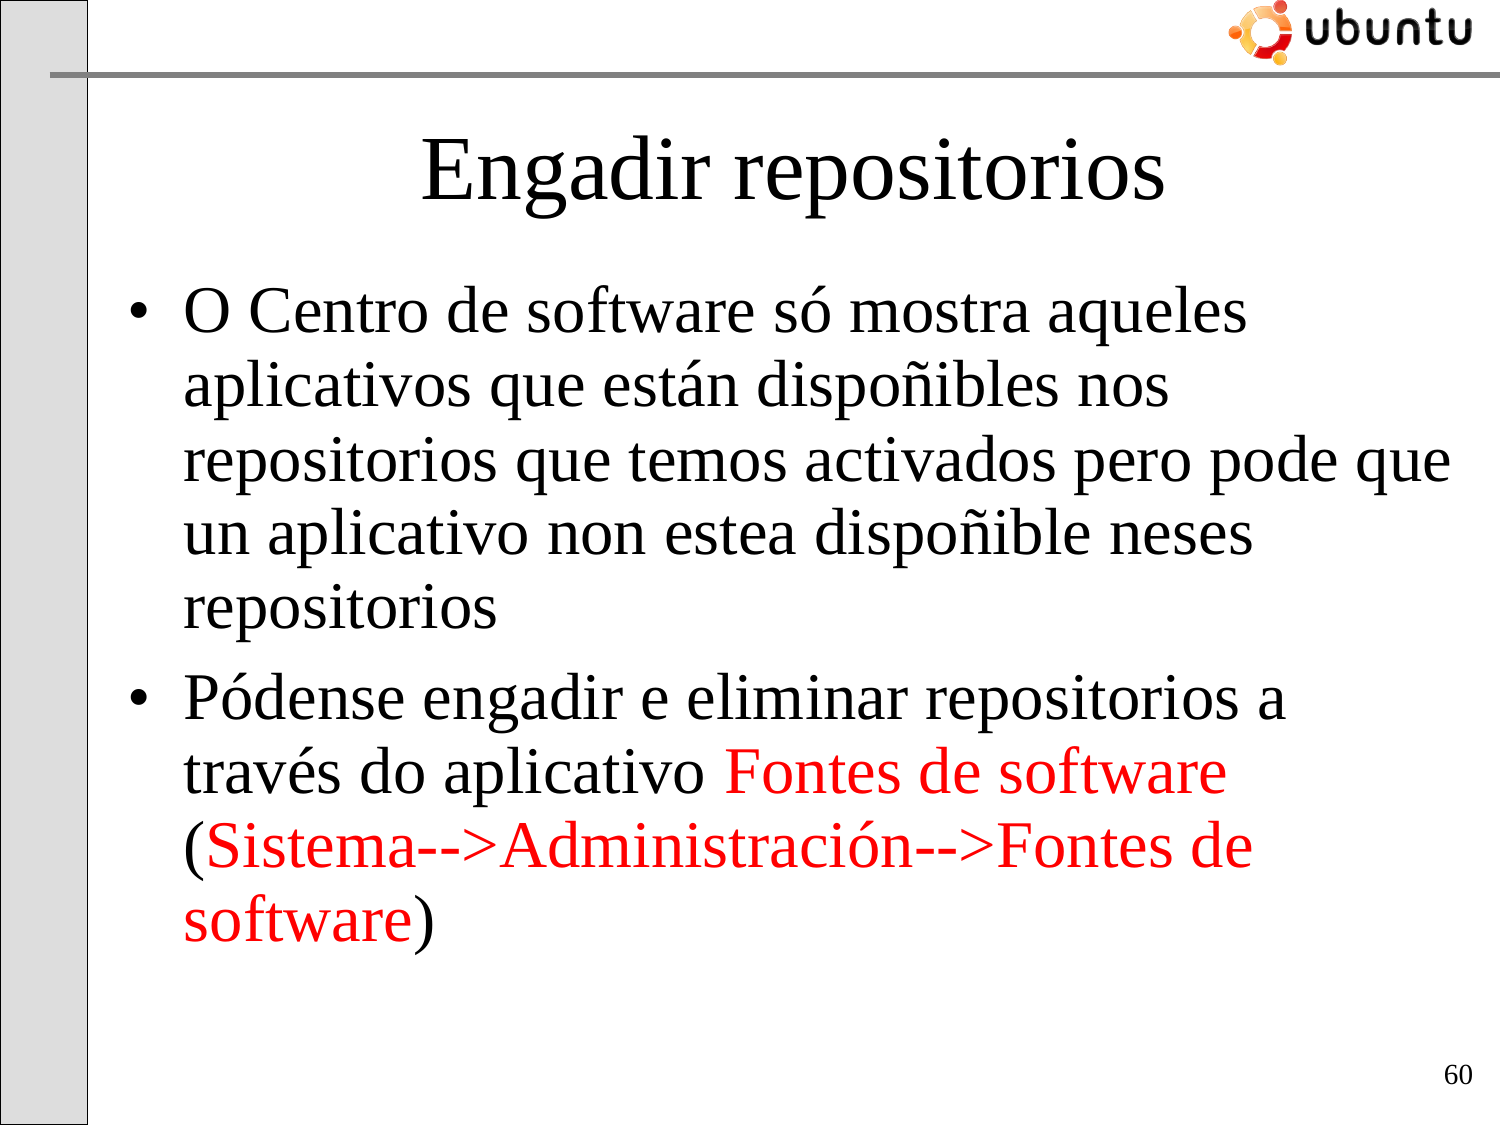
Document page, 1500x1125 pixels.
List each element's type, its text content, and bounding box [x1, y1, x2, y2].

picture [1221, 0, 1483, 71]
list O Centro de software só mostra aqueles aplicativos que están dispoñibles nos repositorios que temos activados pero pode que un aplicativo non estea dispoñible neses repositorios Pódense engadir e eliminar repositorios a través do aplicativo Fontes de software (Sistema-->Administración-->Fontes de software) [112, 265, 1477, 1125]
title Engadir repositorios [112, 99, 1477, 237]
